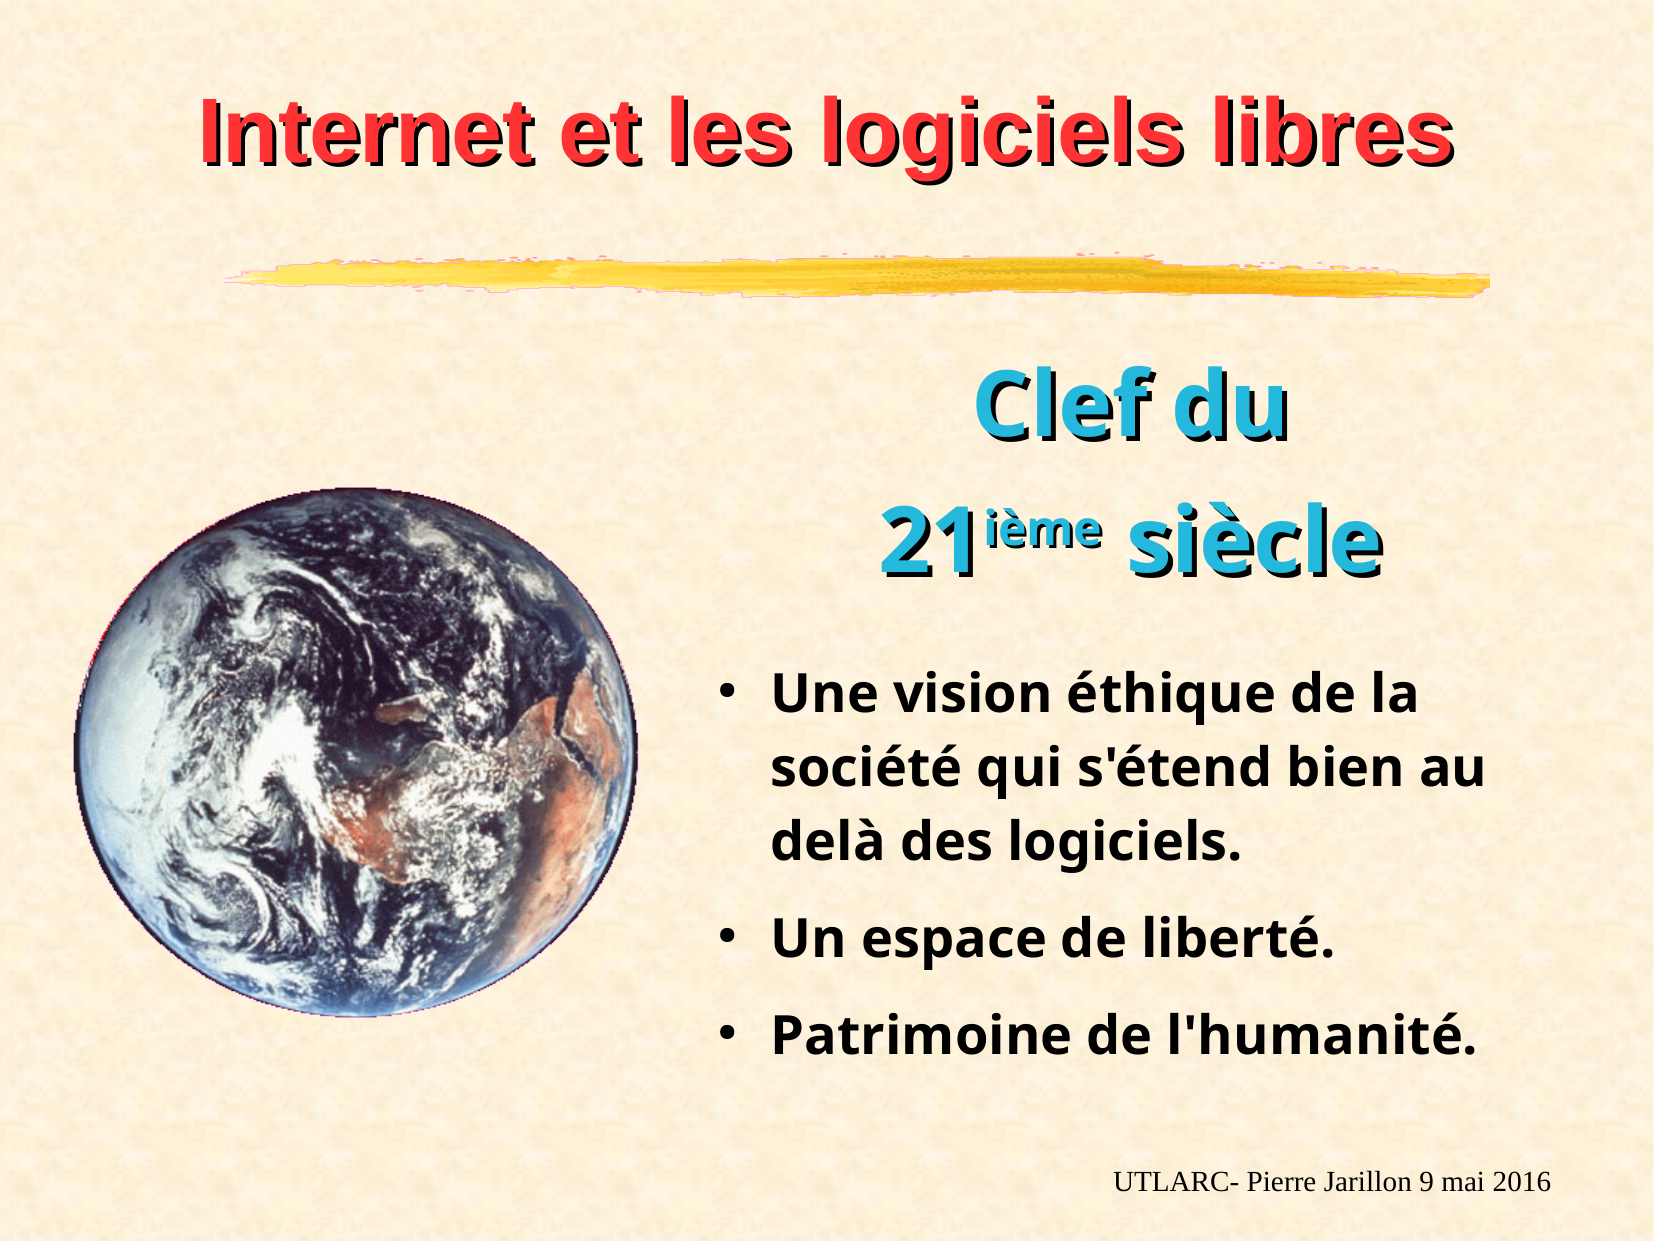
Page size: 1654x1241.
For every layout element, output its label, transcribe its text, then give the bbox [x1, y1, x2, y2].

picture [0, 0, 1654, 1241]
list Une vision éthique de la société qui s'étend bien au delà des logiciels. Un espace de liberté. Patrimoine de l'humanité. [685, 647, 1595, 1087]
text_box Clef du 21ième siècle [785, 366, 1477, 572]
title Internet et les logiciels libres [82, 49, 1571, 213]
